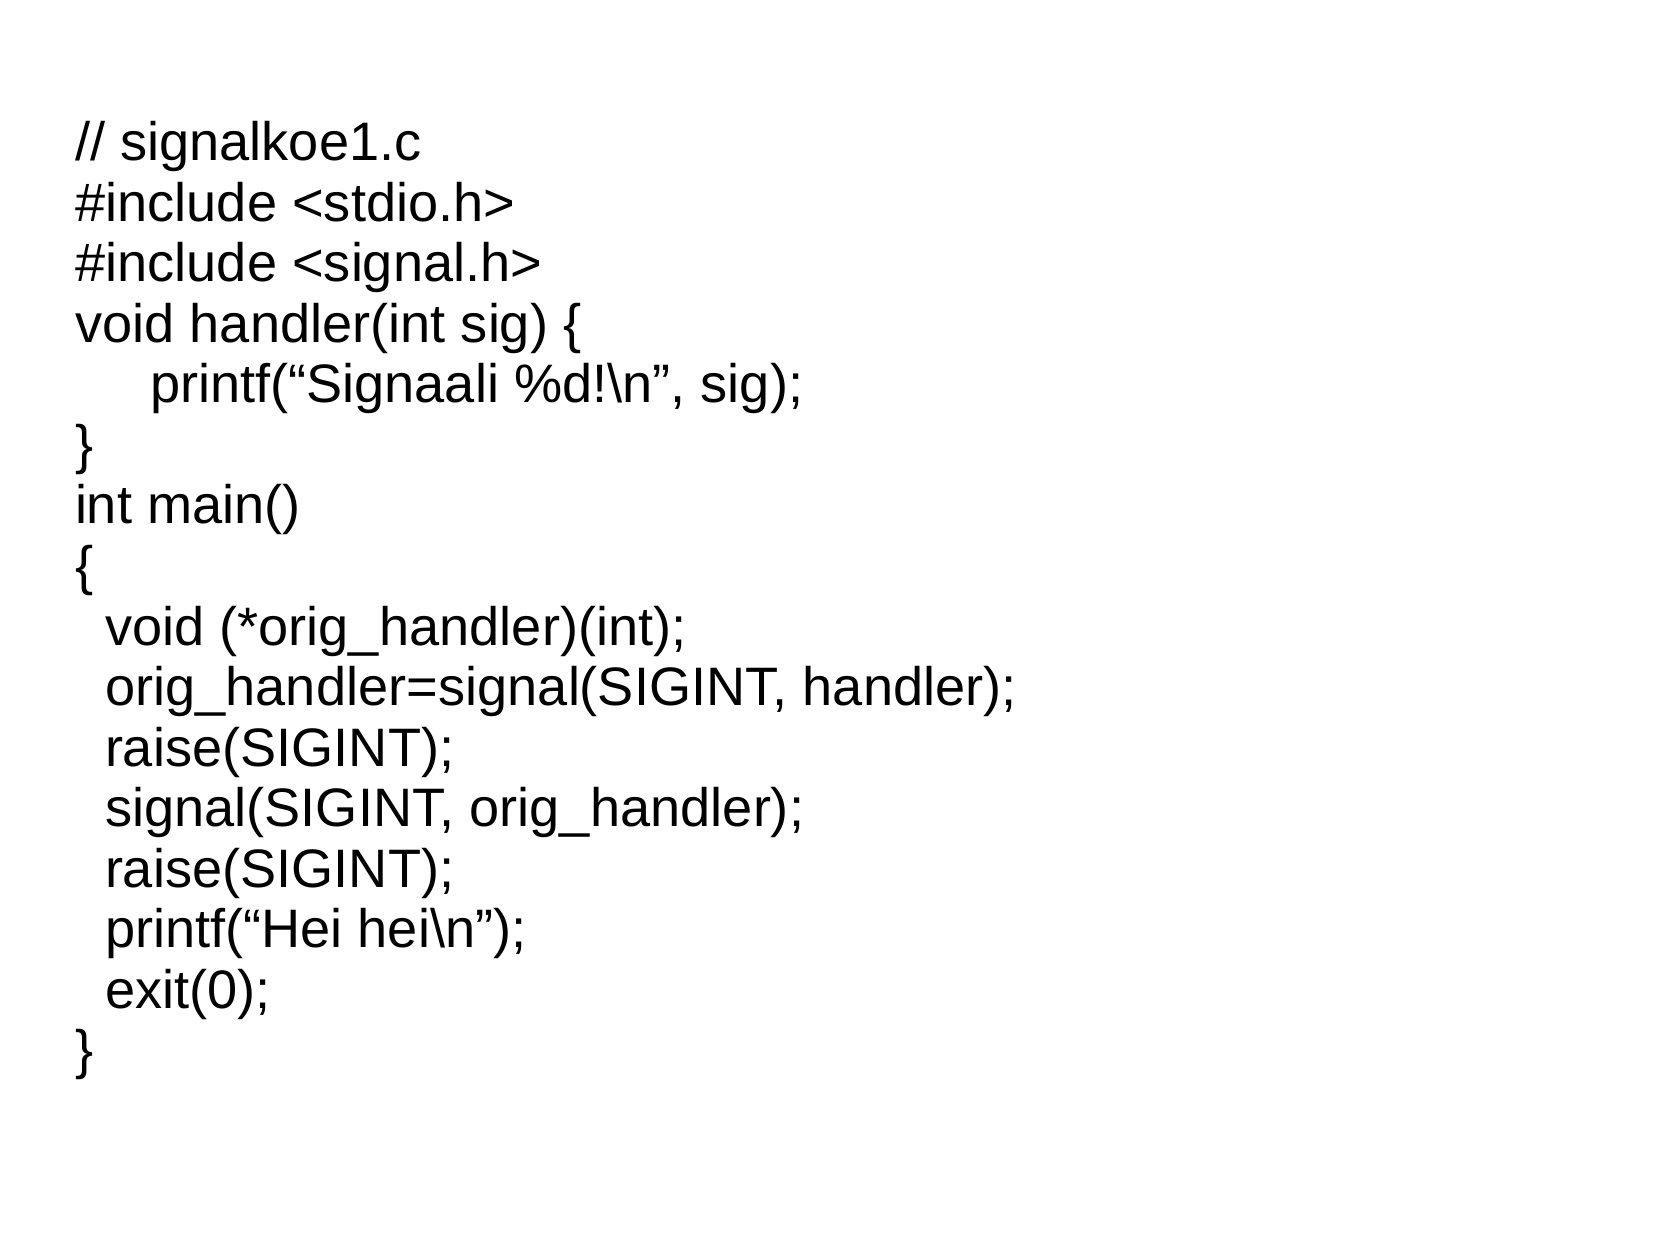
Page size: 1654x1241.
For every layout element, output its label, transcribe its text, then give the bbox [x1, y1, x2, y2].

text_box // signalkoe1.c #include <stdio.h> #include <signal.h> void handler(int sig) { printf(“Signaali %d!\n”, sig); } int main() { void (*orig_handler)(int); orig_handler=signal(SIGINT, handler); raise(SIGINT); signal(SIGINT, orig_handler); raise(SIGINT); printf(“Hei hei\n”); exit(0); } [75, 111, 1564, 1081]
